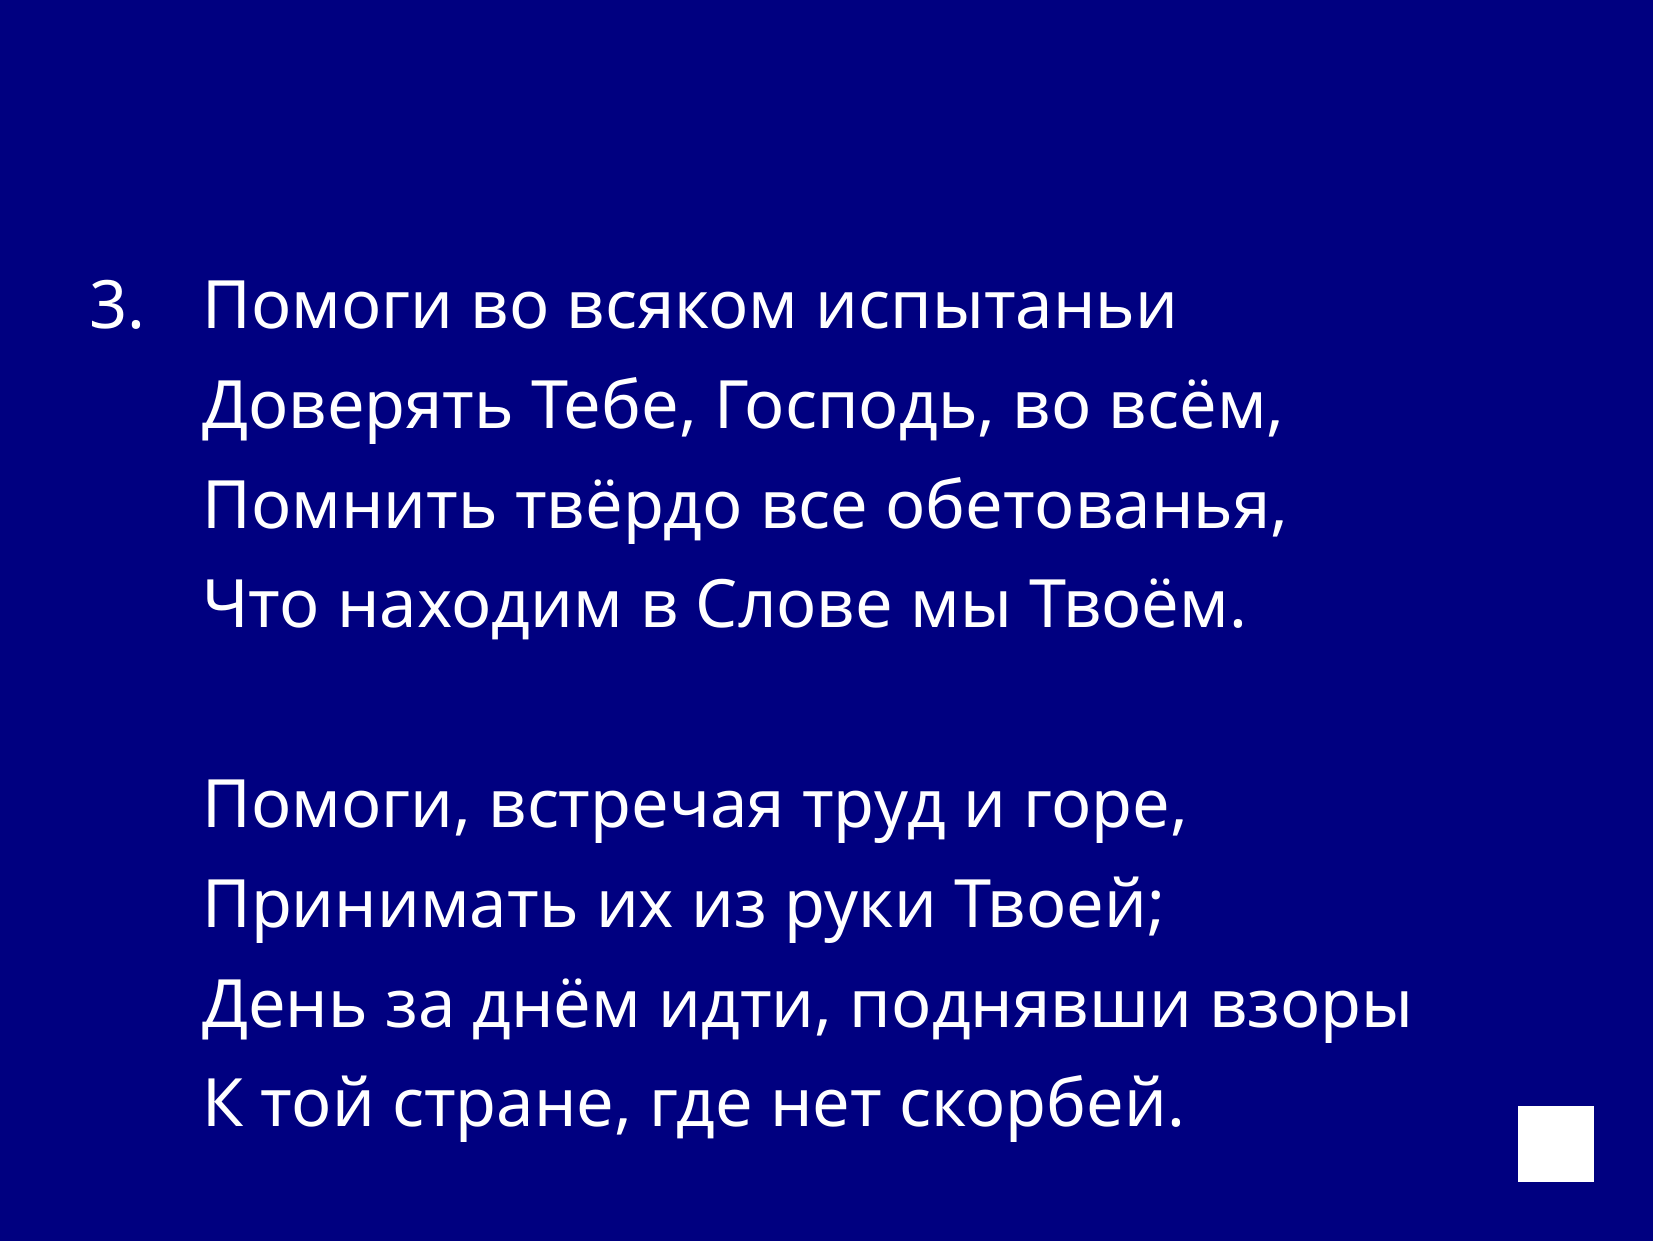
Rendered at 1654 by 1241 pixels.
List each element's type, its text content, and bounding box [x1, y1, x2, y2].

text_box 3. Помоги во всяком испытаньи Доверять Тебе, Господь, во всём, Помнить твёрдо все обетованья, Что находим в Слове мы Твоём. Помоги, встречая труд и горе, Принимать их из руки Твоей; День за днём идти, поднявши взоры К той стране, где нет скорбей. [75, 150, 1576, 1163]
text_box [1518, 1106, 1594, 1182]
